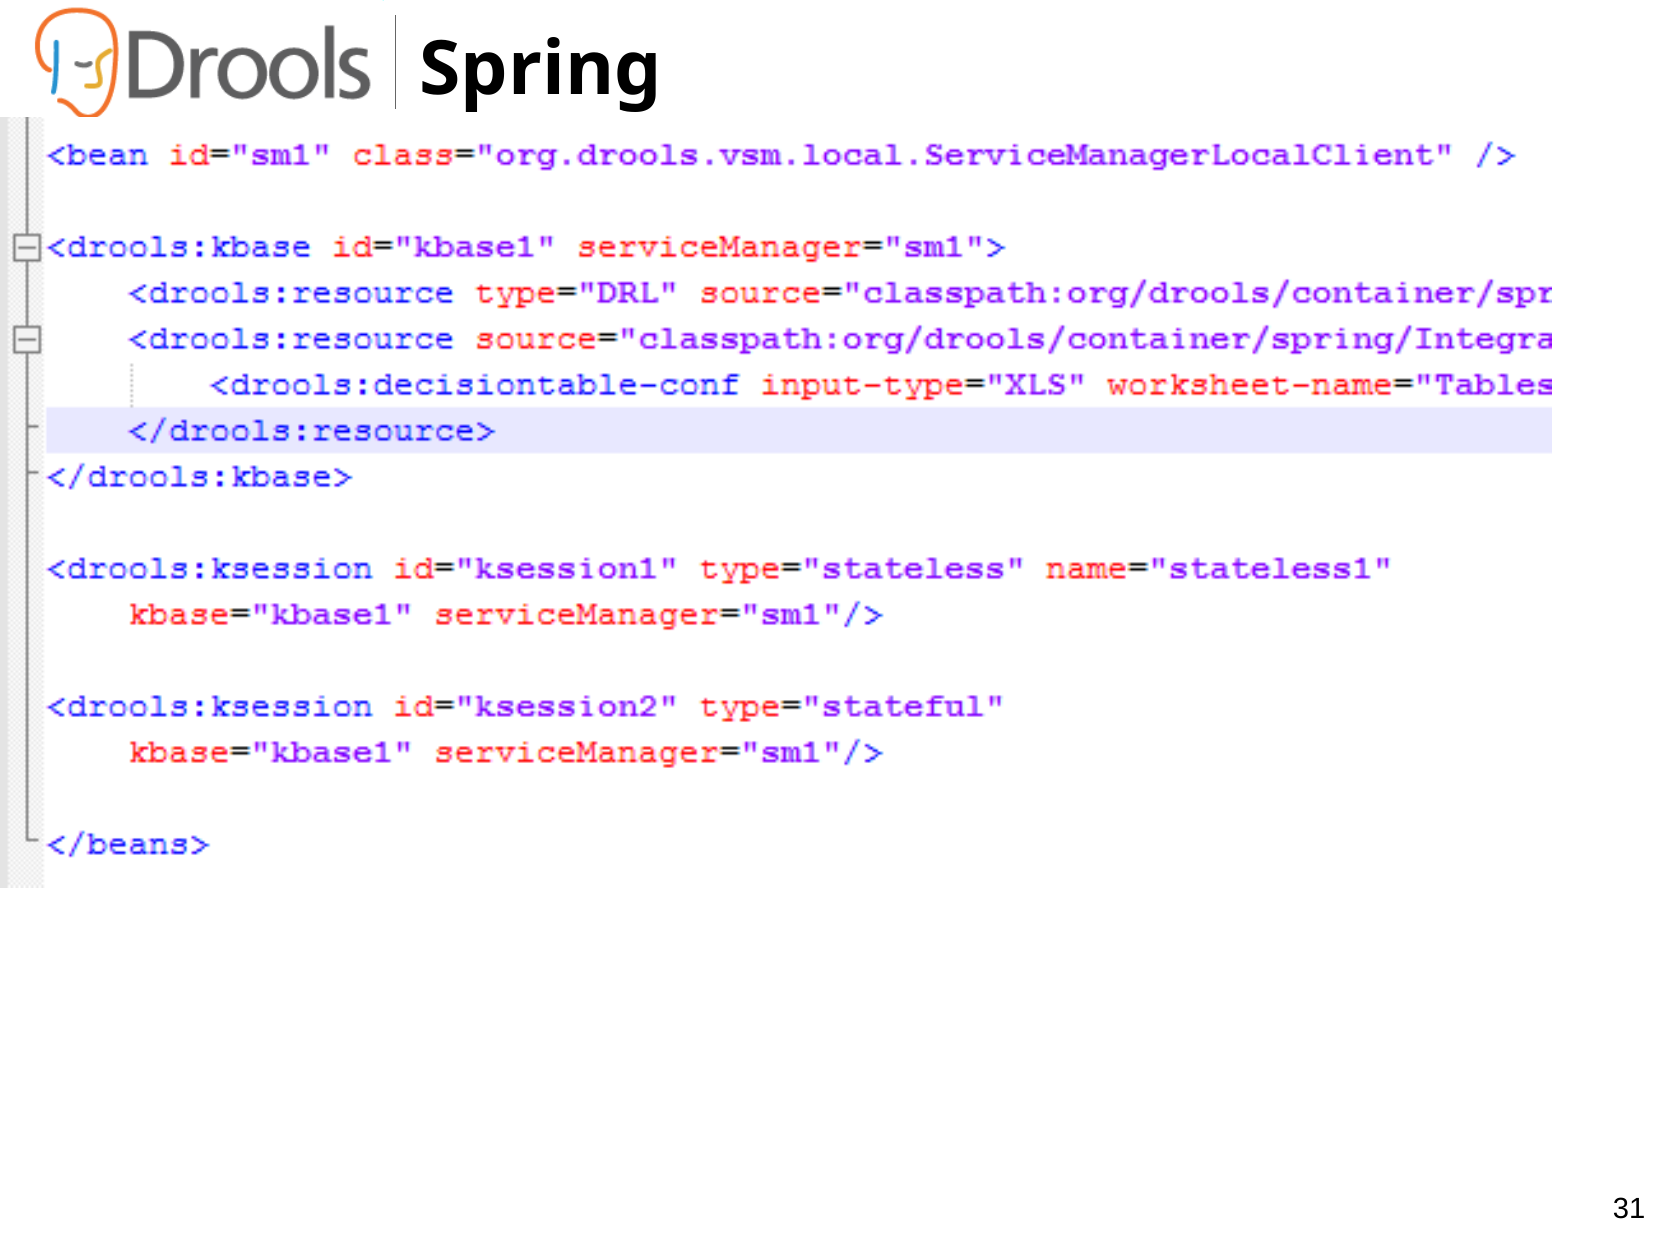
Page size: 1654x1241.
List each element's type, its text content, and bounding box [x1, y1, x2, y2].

picture [0, 0, 1552, 888]
title Spring [419, 12, 1630, 118]
